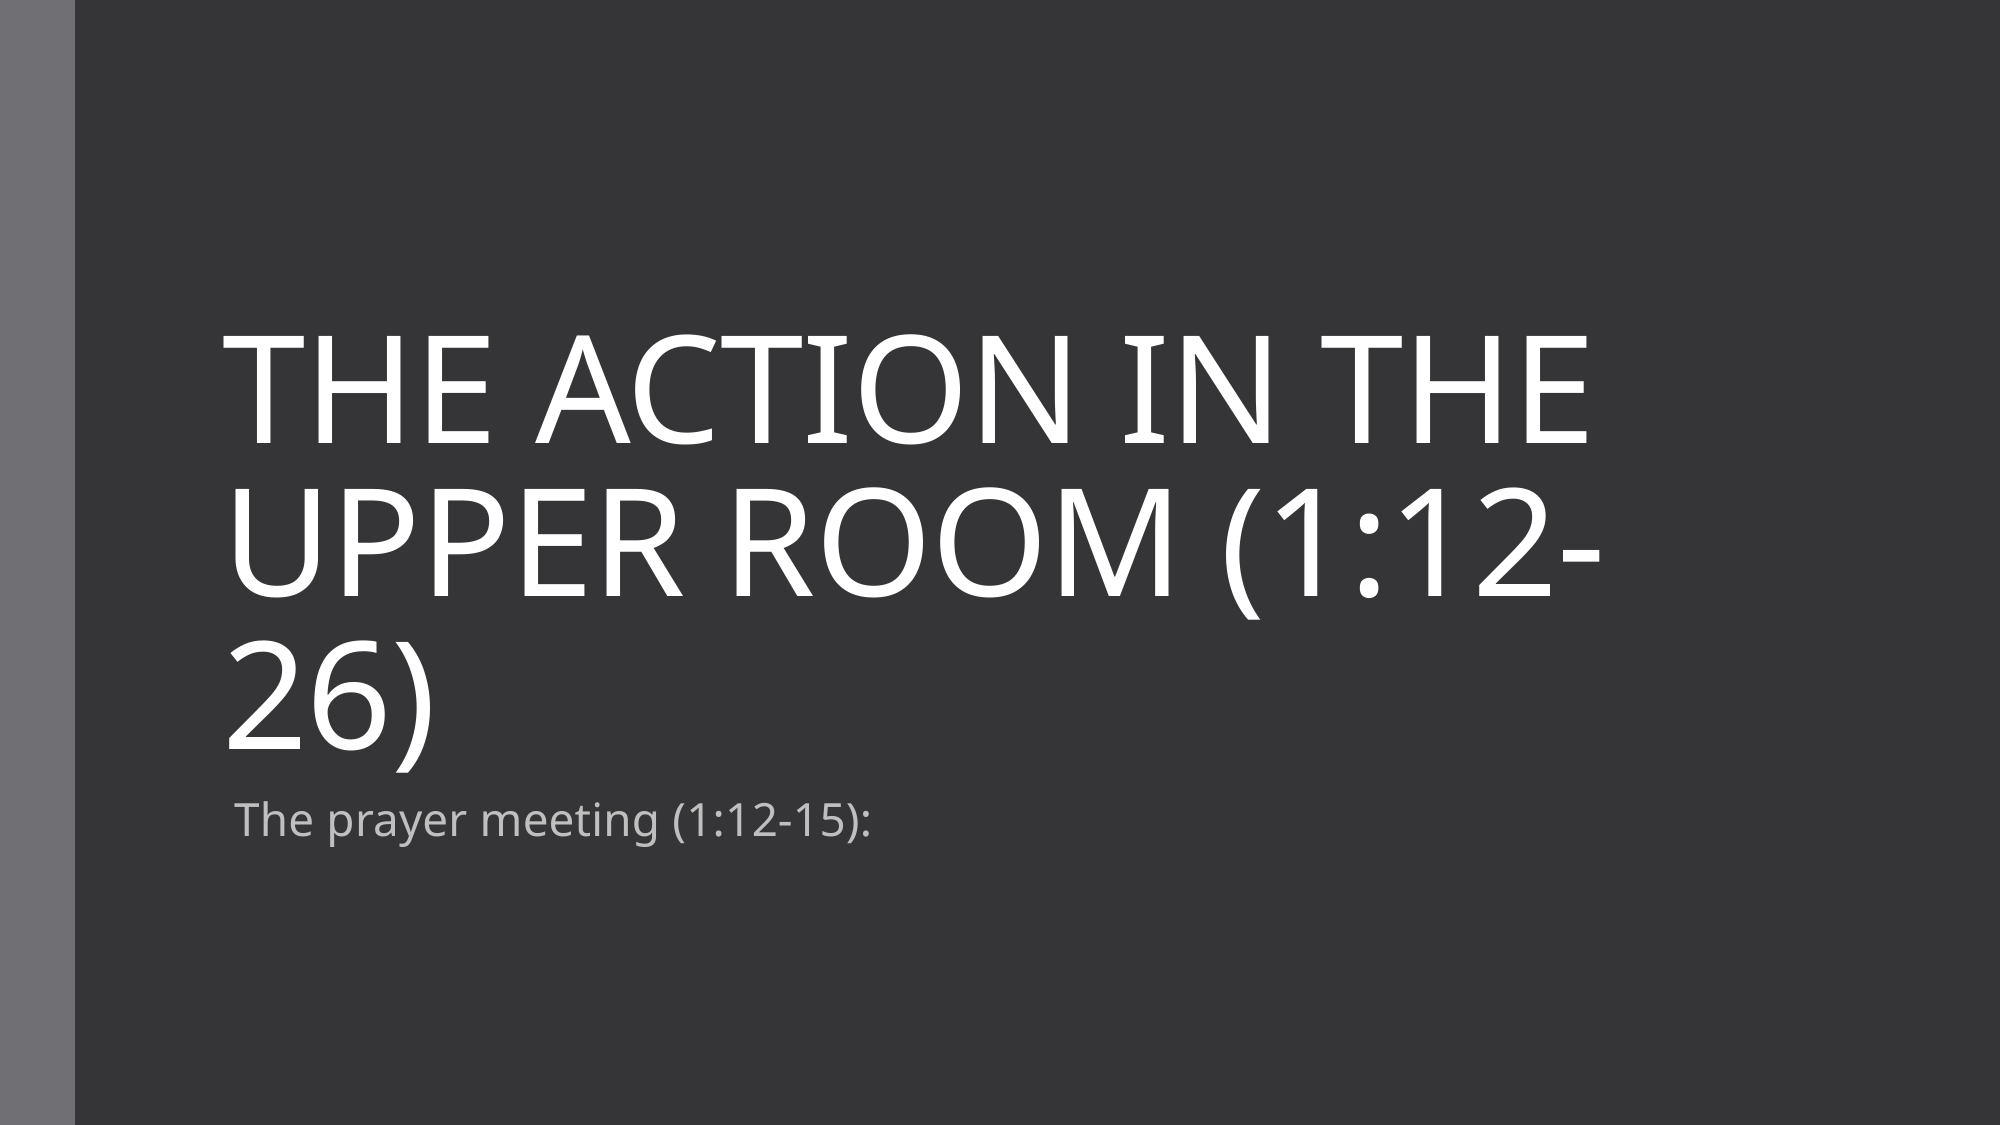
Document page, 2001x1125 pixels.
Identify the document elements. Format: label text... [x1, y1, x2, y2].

subtitle The prayer meeting (1:12-15): [206, 787, 1752, 1066]
title THE ACTION IN THE UPPER ROOM (1:12-26) [206, 124, 1752, 787]
